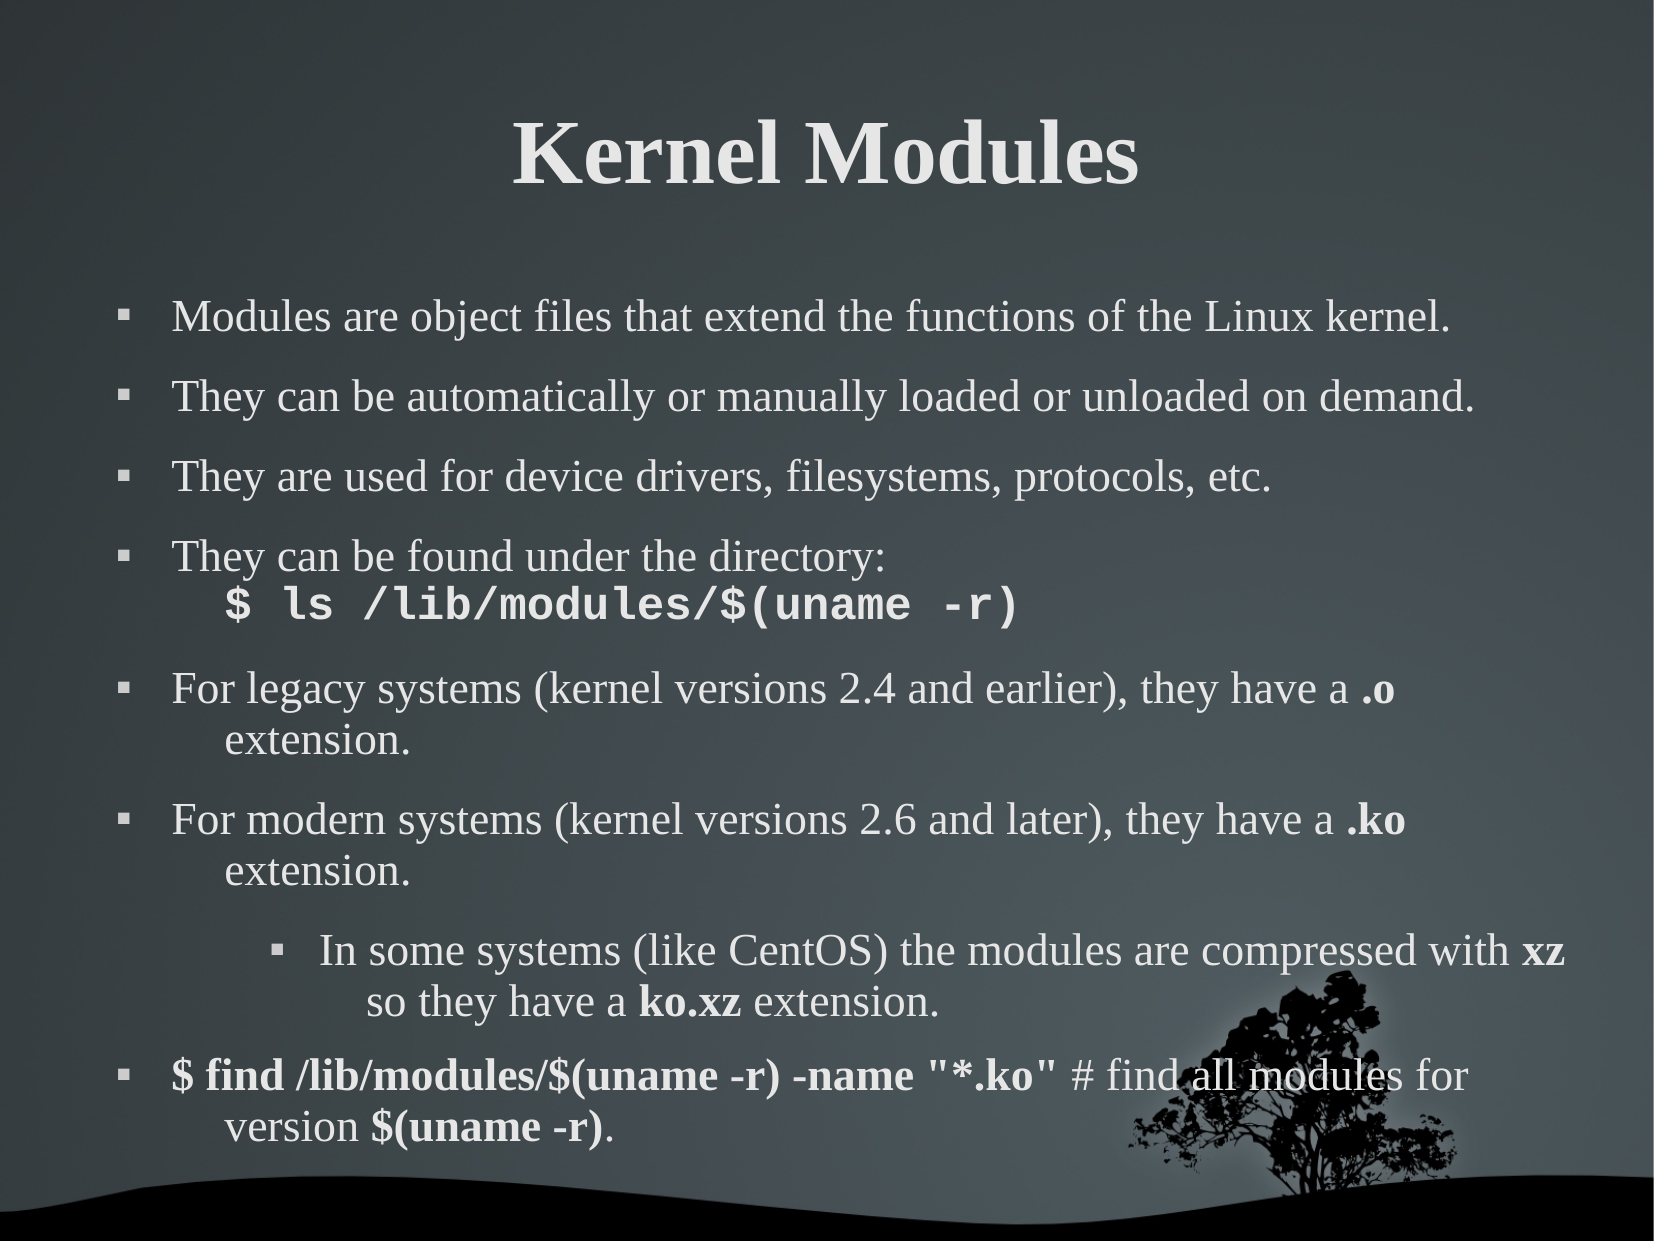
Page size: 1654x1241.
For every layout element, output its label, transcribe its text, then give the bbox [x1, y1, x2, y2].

picture [0, 0, 1654, 1241]
list Modules are object files that extend the functions of the Linux kernel. They can be automatically or manually loaded or unloaded on demand. They are used for device drivers, filesystems, protocols, etc. They can be found under the directory: $ ls /lib/modules/$(uname -r) For legacy systems (kernel versions 2.4 and earlier), they have a .o extension. For modern systems (kernel versions 2.6 and later), they have a .ko extension. In some systems (like CentOS) the modules are compressed with xz so they have a ko.xz extension. $ find /lib/modules/$(uname -r) -name "*.ko" # find all modules for version $(uname -r). [82, 290, 1571, 1241]
title Kernel Modules [82, 33, 1571, 273]
